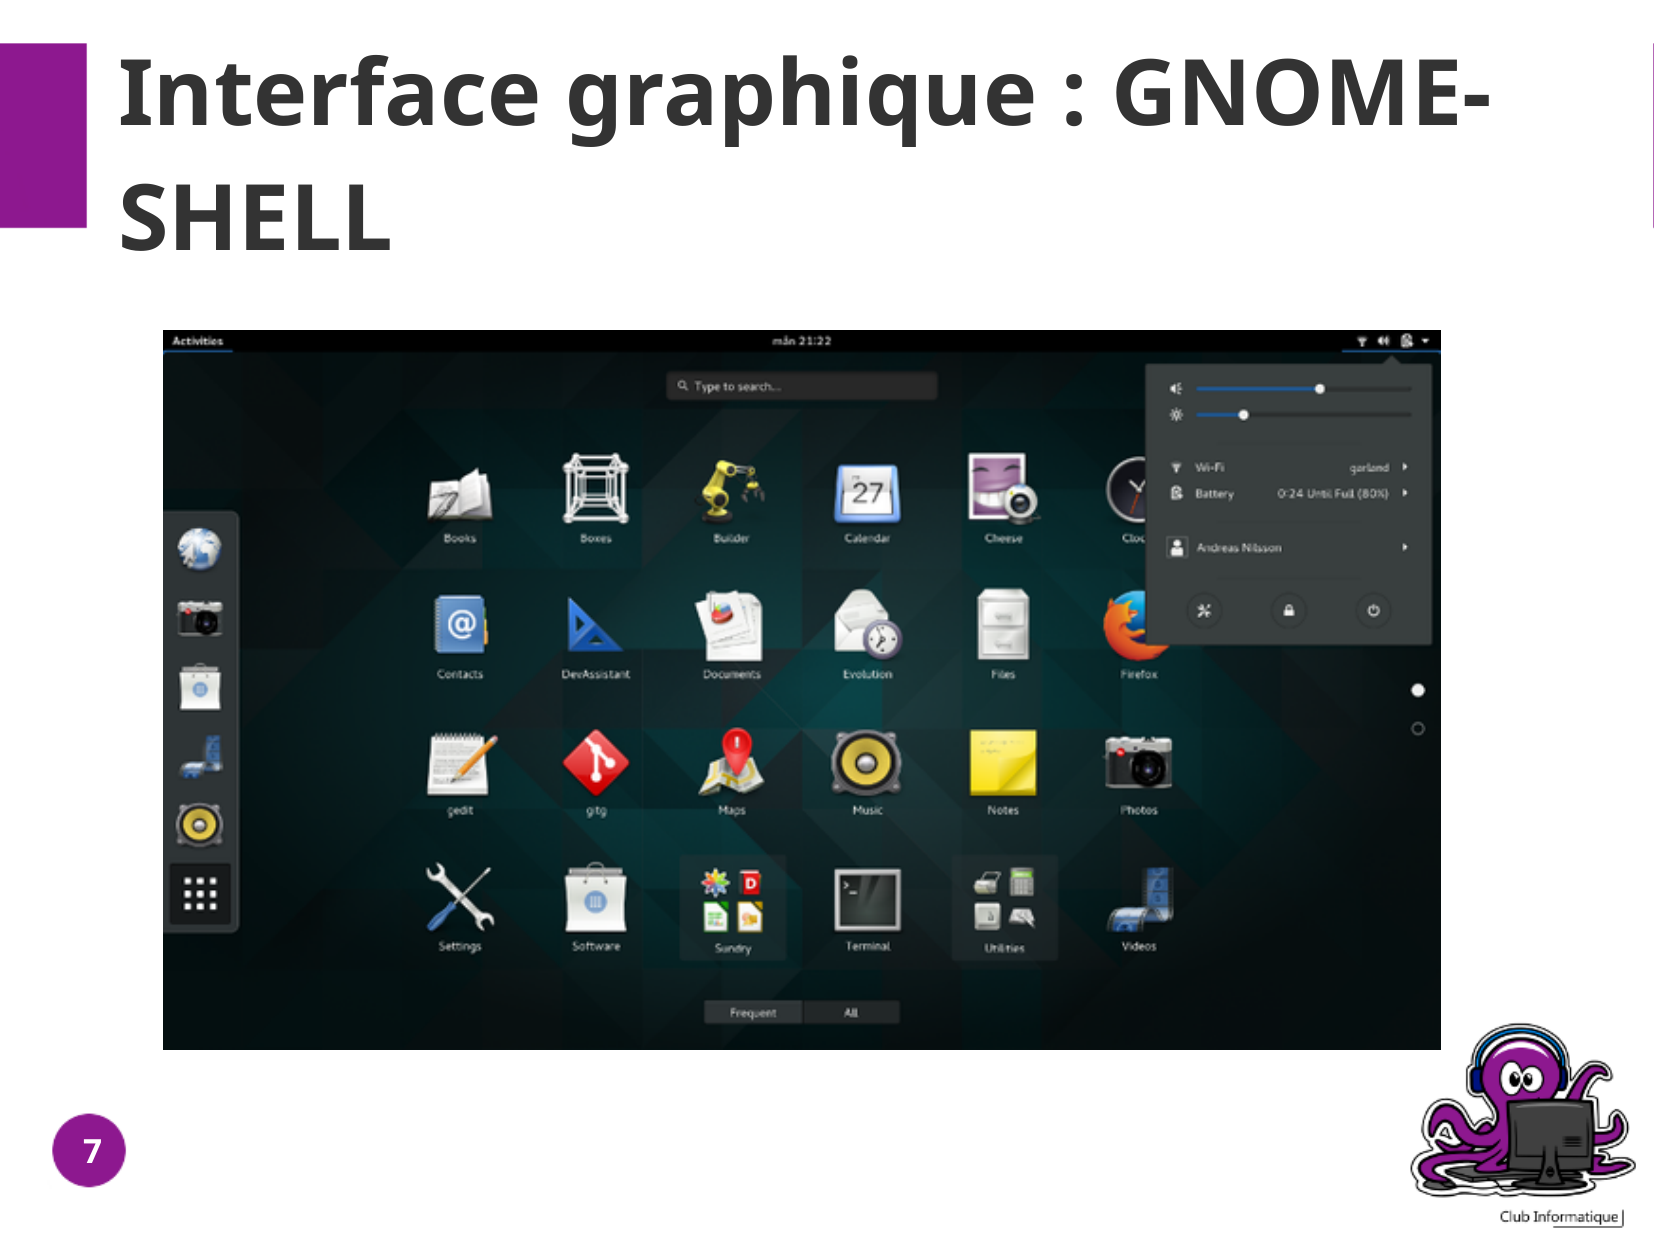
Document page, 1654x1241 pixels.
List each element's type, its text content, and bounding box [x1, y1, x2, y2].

picture [0, 0, 1654, 1241]
title Interface graphique : GNOME-SHELL [118, 27, 1571, 278]
